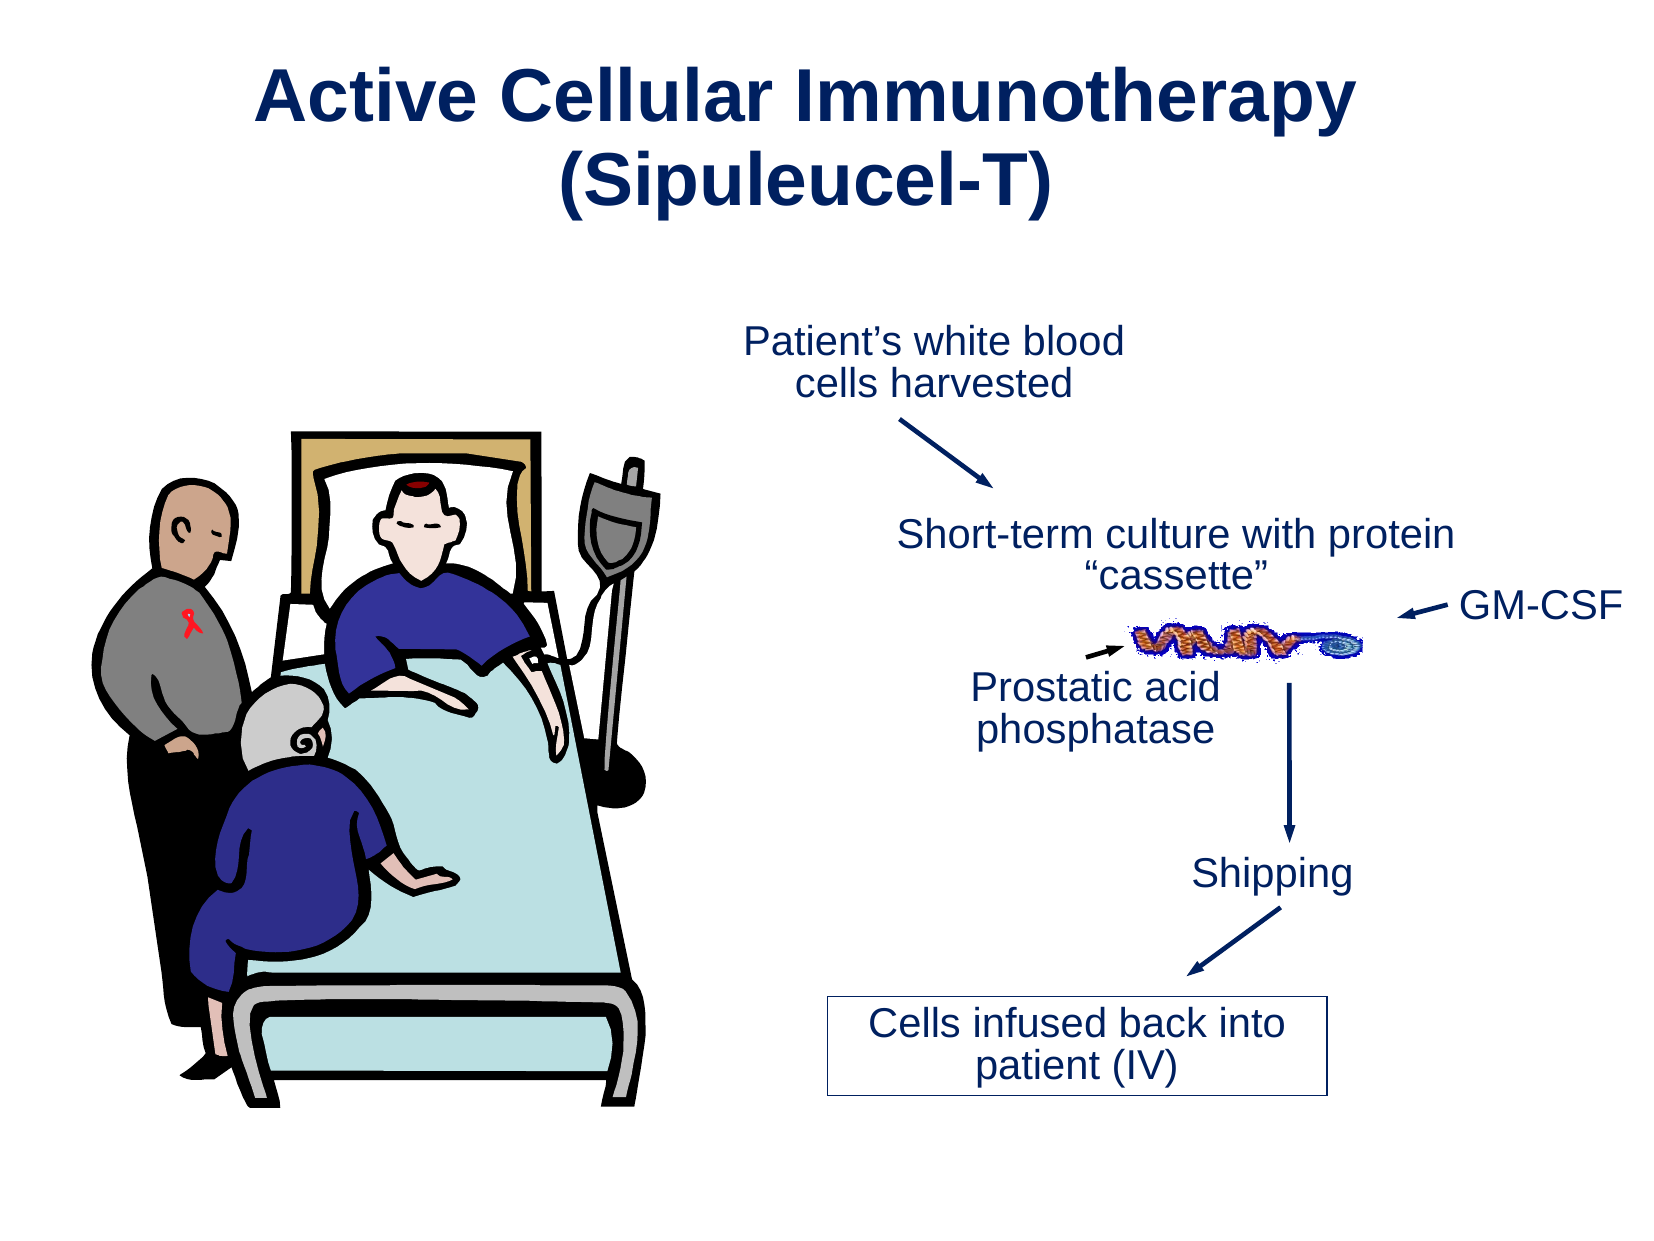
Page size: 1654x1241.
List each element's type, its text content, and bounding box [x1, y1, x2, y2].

text_box Short-term culture with protein “cassette” [827, 506, 1526, 607]
text_box Active Cellular Immunotherapy (Sipuleucel-T) [0, 12, 1612, 262]
text_box Patient’s white blood cells harvested [684, 314, 1185, 414]
text_box Cells infused back into patient (IV) [827, 996, 1327, 1096]
text_box Prostatic acid phosphatase [909, 660, 1283, 761]
text_box GM-CSF [1439, 577, 1643, 637]
text_box Shipping [1107, 846, 1438, 904]
text_box [91, 431, 712, 1108]
picture [1110, 606, 1374, 678]
